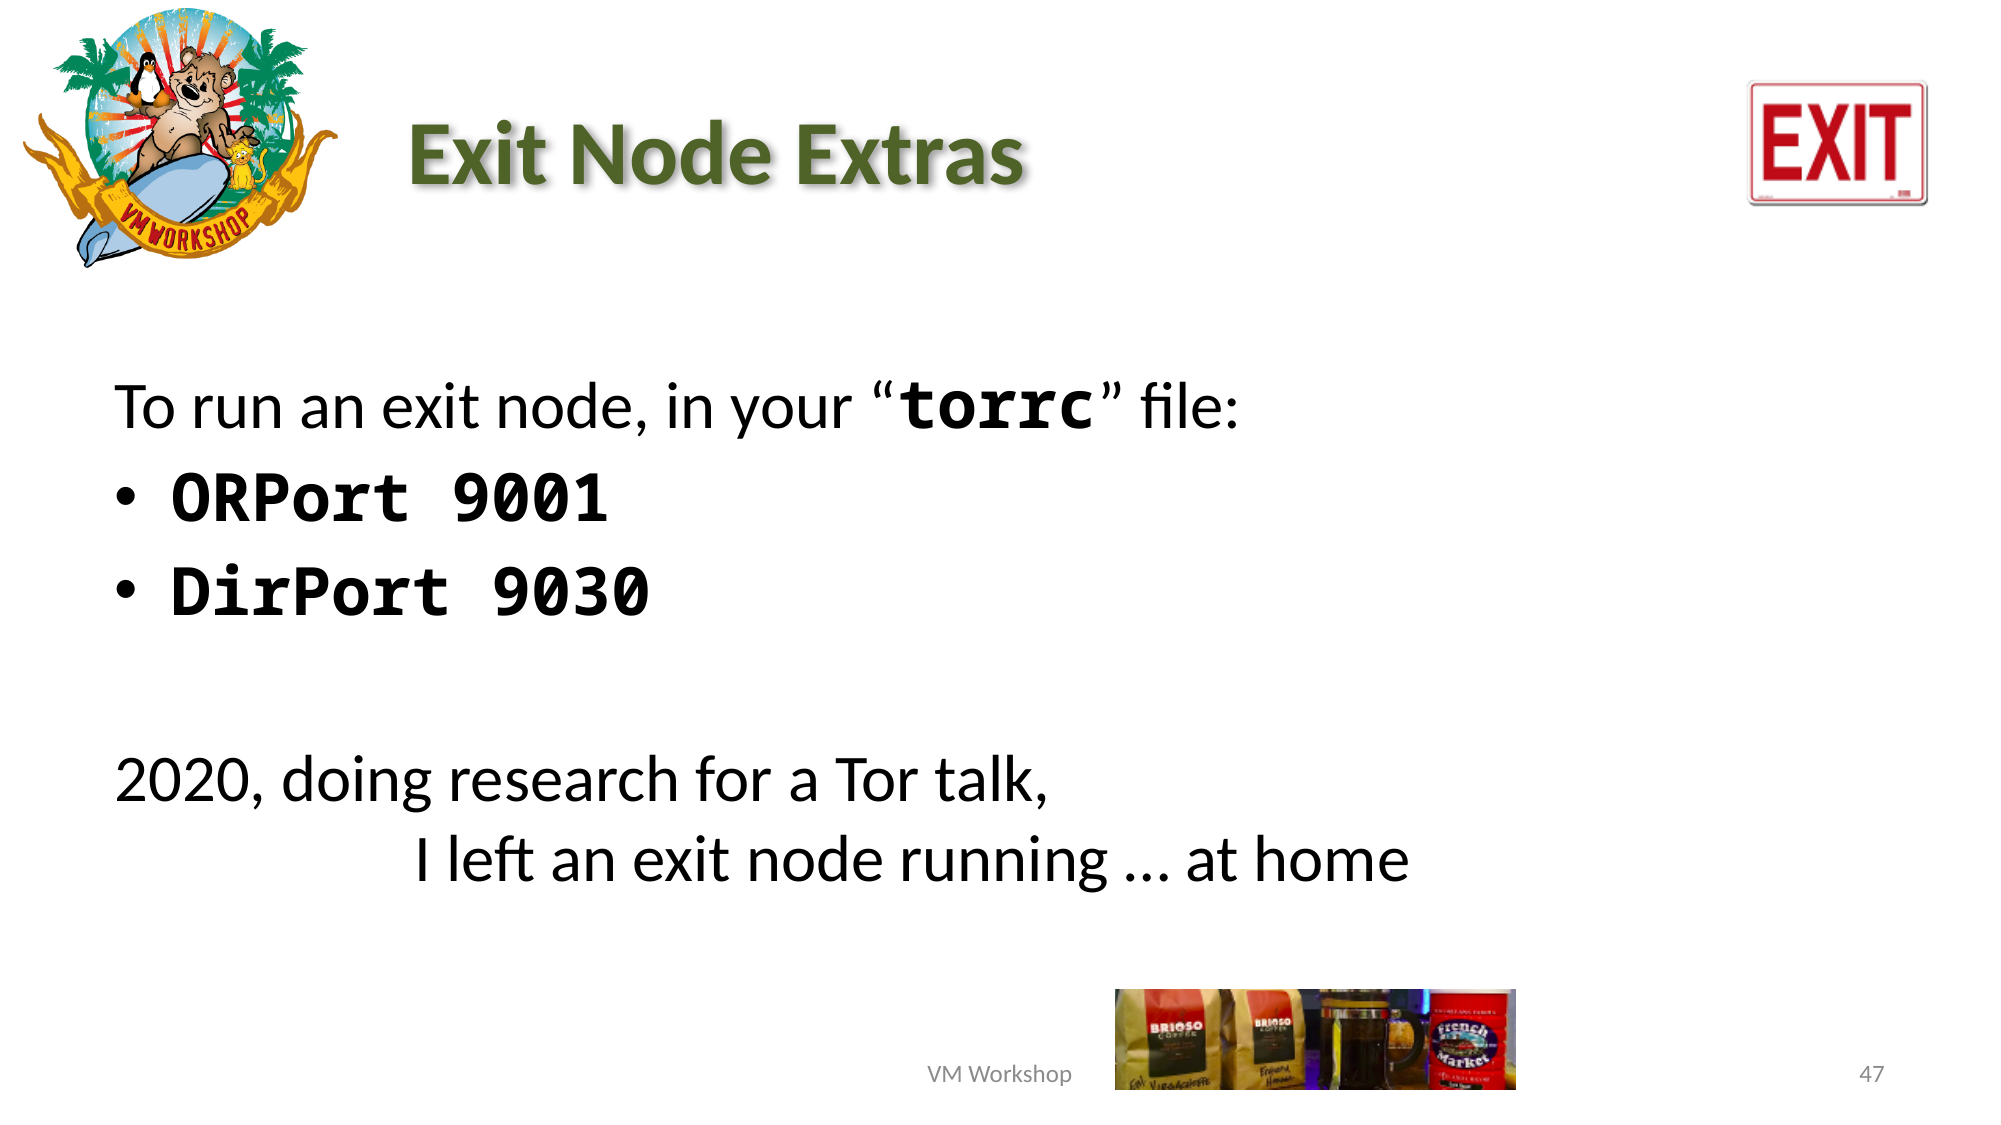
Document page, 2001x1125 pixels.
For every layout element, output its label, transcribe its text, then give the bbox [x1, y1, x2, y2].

picture [1739, 44, 1936, 241]
list To run an exit node, in your “torrc” file: ORPort 9001 DirPort 9030 2020, doing research for a Tor talk, I left an exit node running … at home [99, 260, 1900, 1004]
picture [1115, 1004, 1516, 1090]
picture [23, 8, 338, 269]
title Exit Node Extras [392, 53, 1922, 242]
